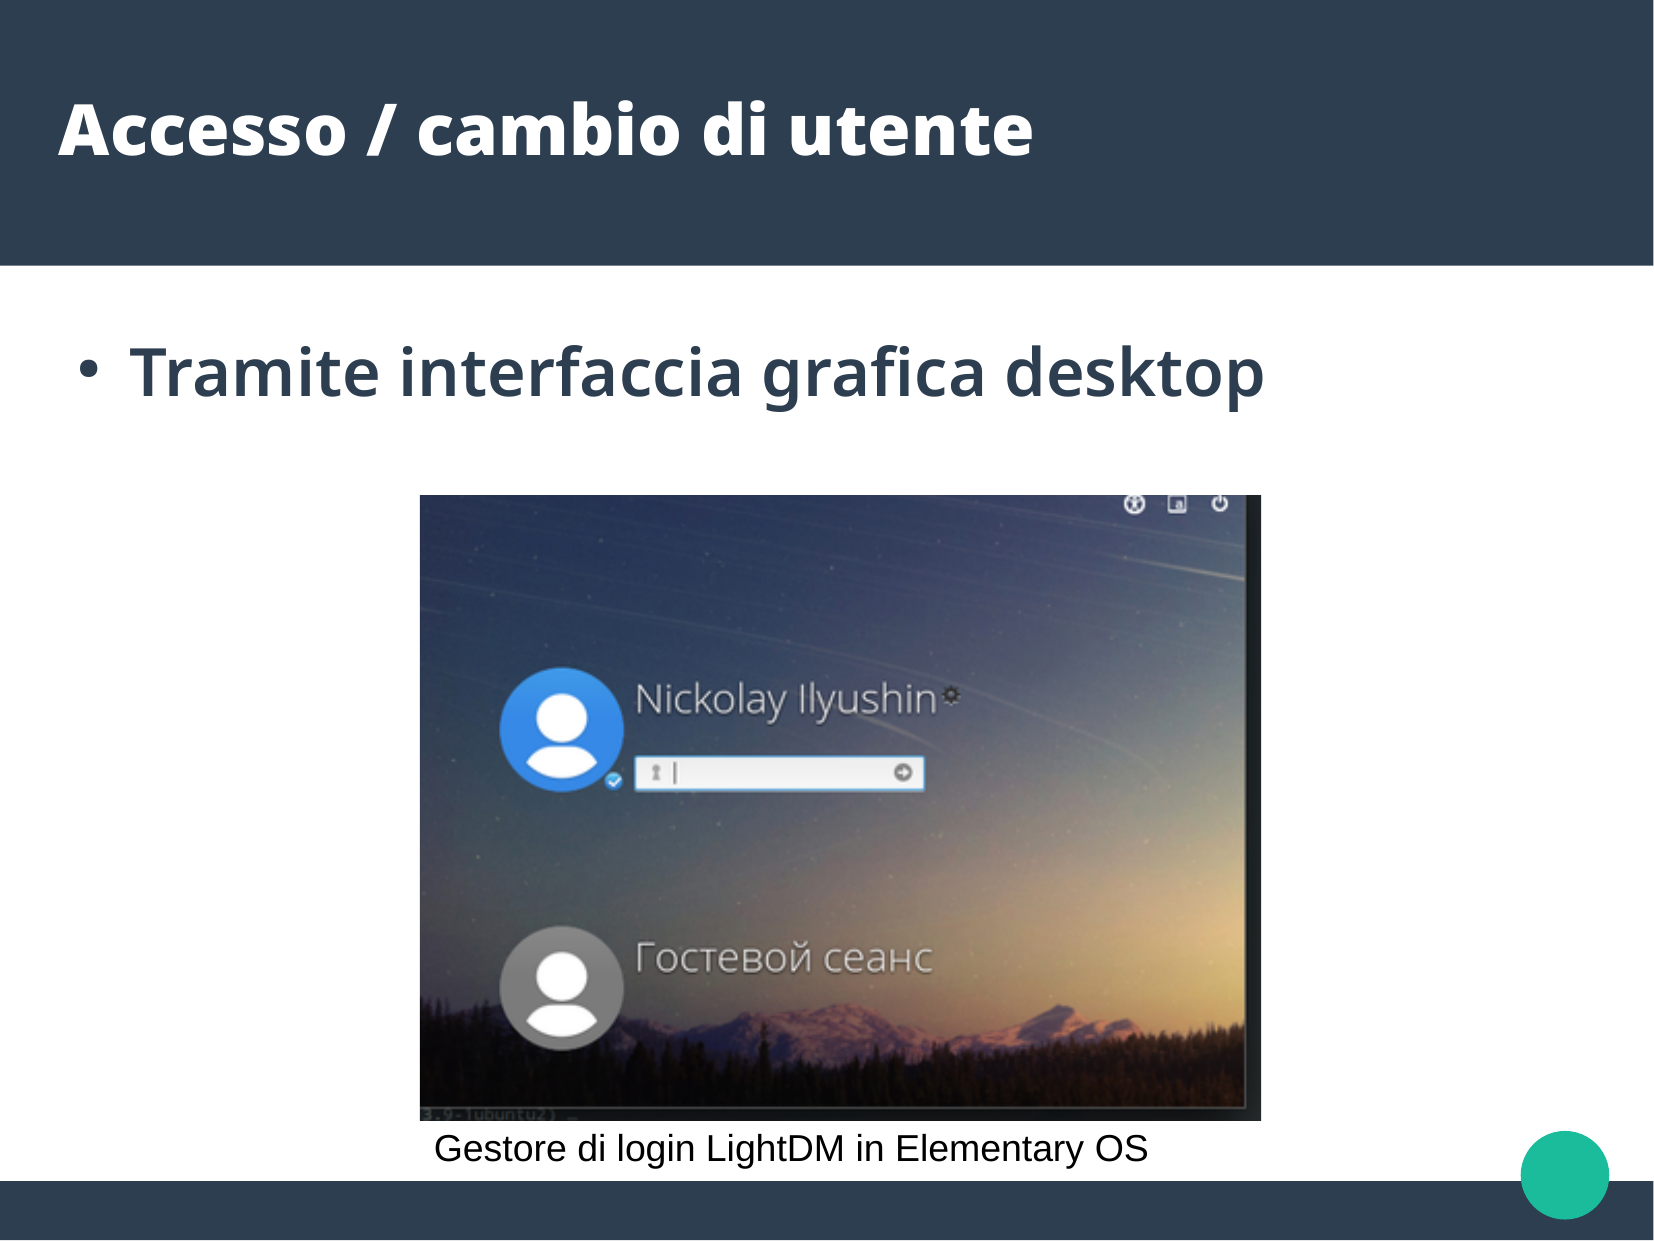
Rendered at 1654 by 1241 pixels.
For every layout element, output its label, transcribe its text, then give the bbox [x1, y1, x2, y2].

list Tramite interfaccia grafica desktop [59, 324, 1595, 1152]
picture [419, 495, 1262, 1121]
text_box Gestore di login LightDM in Elementary OS [419, 1120, 1246, 1241]
title Accesso / cambio di utente [59, 49, 1595, 207]
